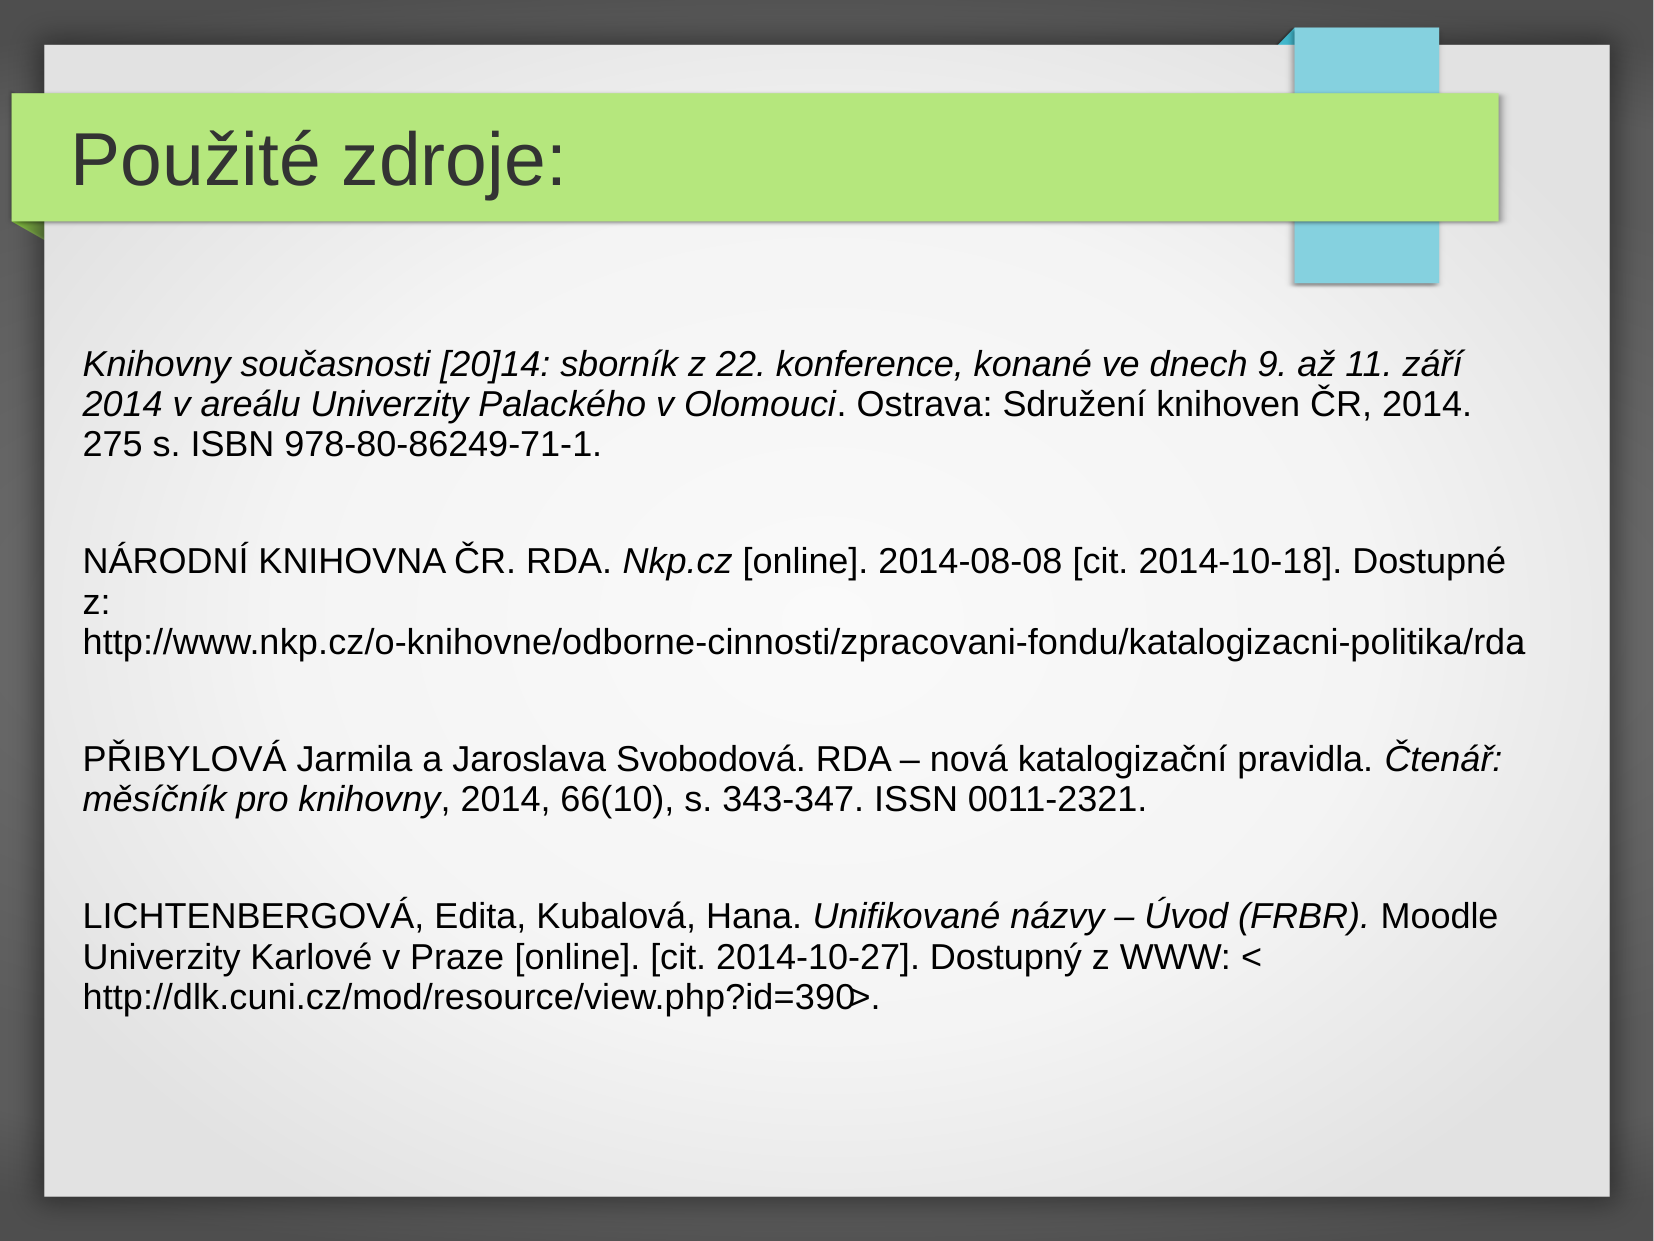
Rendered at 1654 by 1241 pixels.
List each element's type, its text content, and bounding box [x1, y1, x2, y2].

title Použité zdroje: [70, 106, 1229, 213]
list Knihovny současnosti [20]14: sborník z 22. konference, konané ve dnech 9. až 11. září 2014 v areálu Univerzity Palackého v Olomouci. Ostrava: Sdružení knihoven ČR, 2014. 275 s. ISBN 978-80-86249-71-1. NÁRODNÍ KNIHOVNA ČR. RDA. Nkp.cz [online]. 2014-08-08 [cit. 2014-10-18]. Dostupné z: http://www.nkp.cz/o-knihovne/odborne-cinnosti/zpracovani-fondu/katalogizacni-politika/rda. PŘIBYLOVÁ Jarmila a Jaroslava Svobodová. RDA – nová katalogizační pravidla. Čtenář: měsíčník pro knihovny, 2014, 66(10), s. 343-347. ISSN 0011-2321. LICHTENBERGOVÁ, Edita, Kubalová, Hana. Unifikované názvy – Úvod (FRBR). Moodle Univerzity Karlové v Praze [online]. [cit. 2014-10-27]. Dostupný z WWW: <http://dlk.cuni.cz/mod/resource/view.php?id=390>. [82, 343, 1538, 1063]
picture [0, 0, 1654, 1241]
